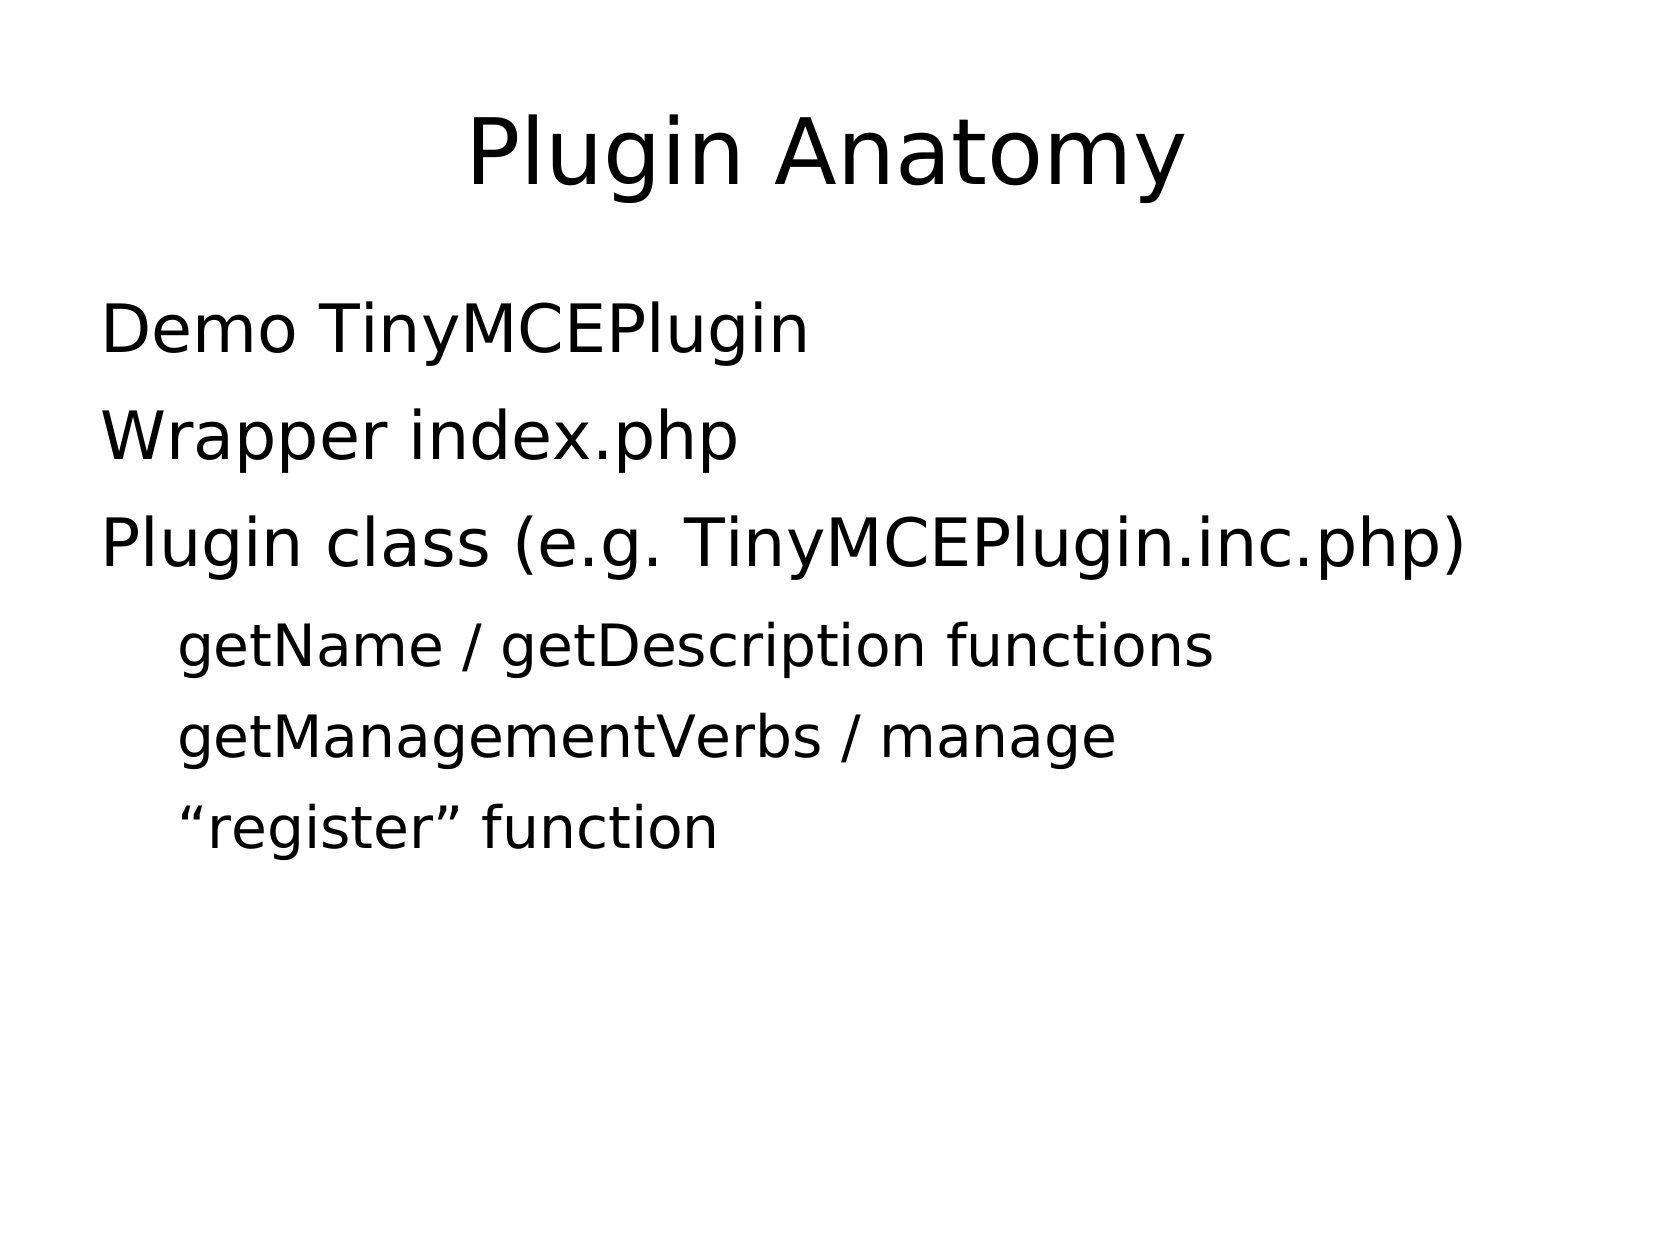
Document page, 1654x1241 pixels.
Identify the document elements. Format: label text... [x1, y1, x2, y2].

title Plugin Anatomy [82, 56, 1571, 250]
list Demo TinyMCEPlugin Wrapper index.php Plugin class (e.g. TinyMCEPlugin.inc.php) getName / getDescription functions getManagementVerbs / manage “register” function [82, 290, 1571, 1094]
